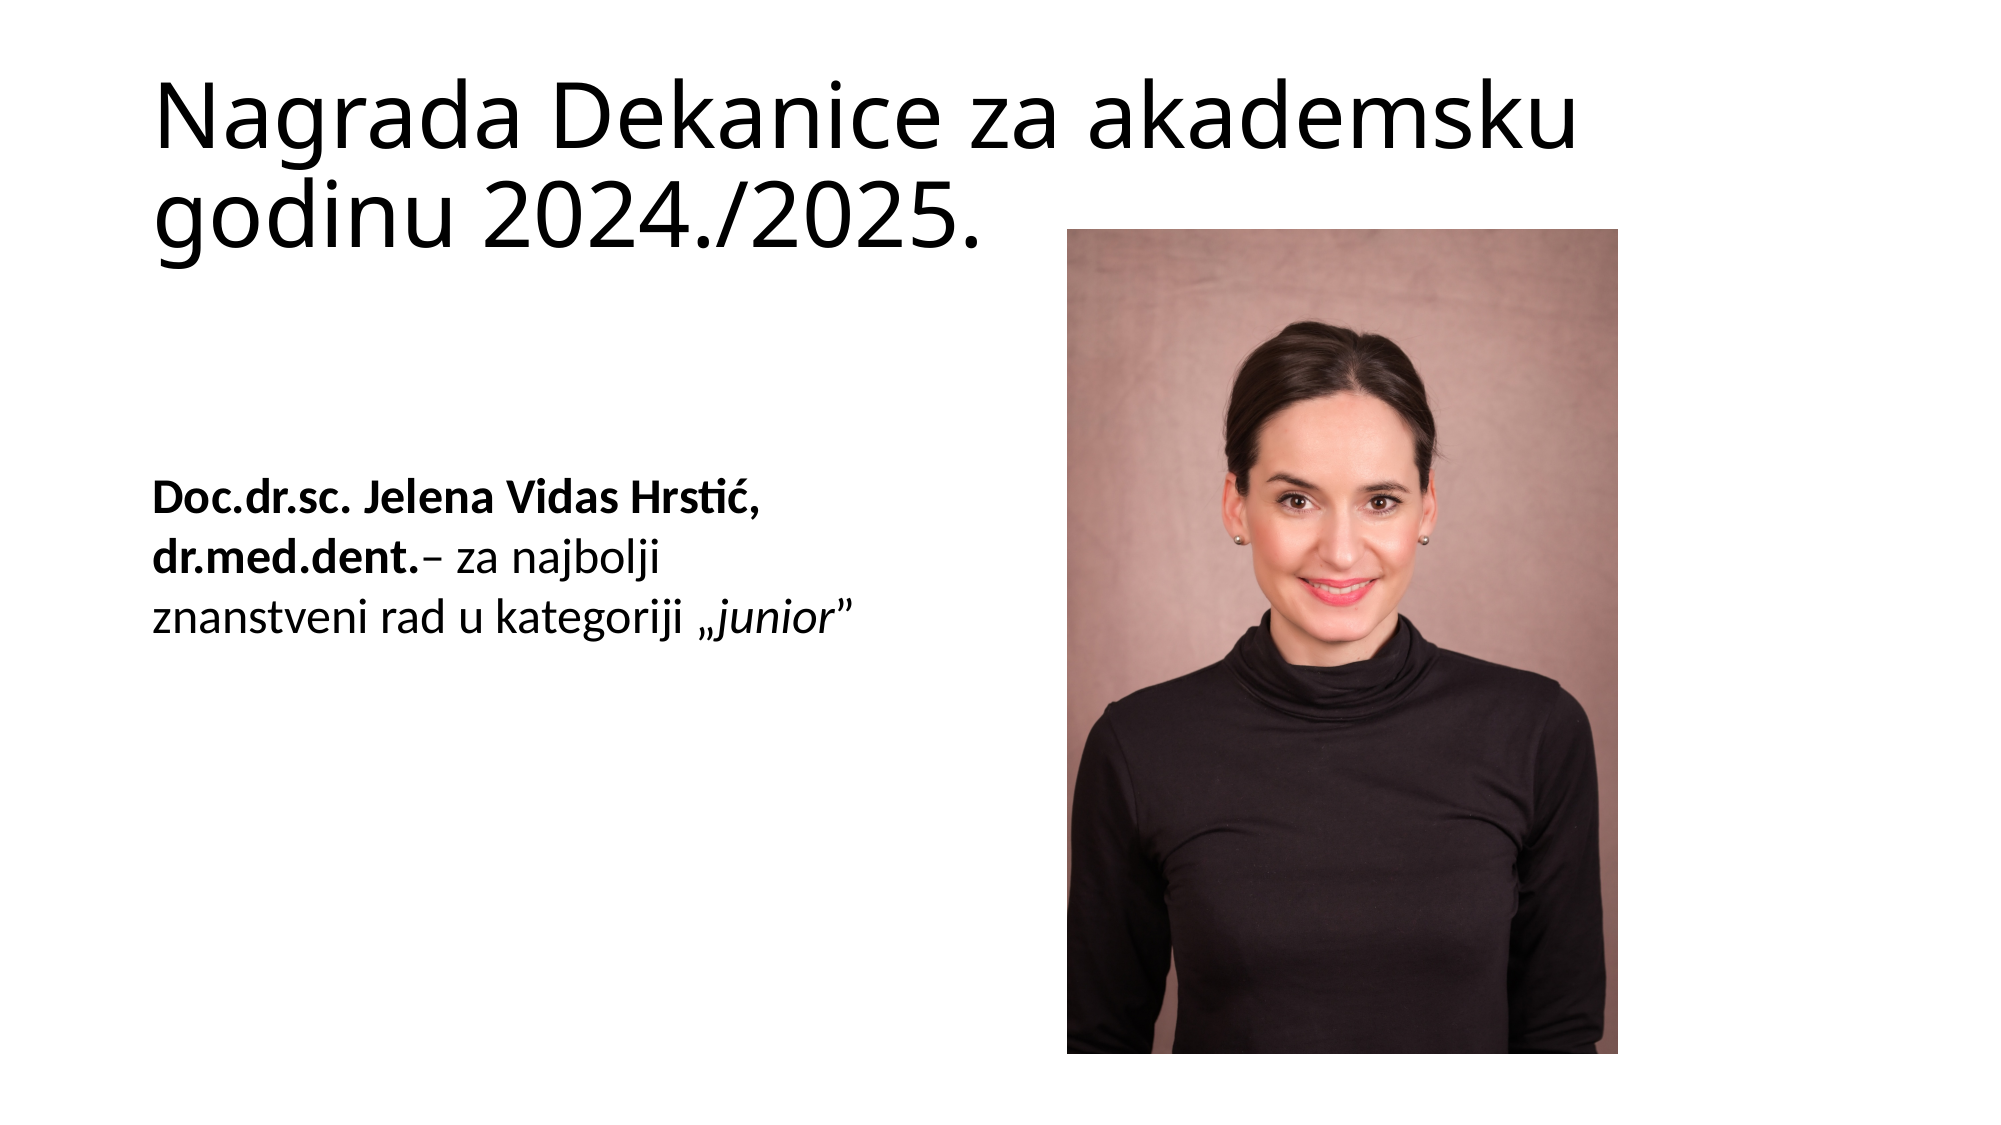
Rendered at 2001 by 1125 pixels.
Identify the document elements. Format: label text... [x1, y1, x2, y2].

picture [1067, 229, 1618, 1054]
text_box Doc.dr.sc. Jelena Vidas Hrstić, dr.med.dent.– za najbolji znanstveni rad u kategoriji „junior” [137, 456, 892, 654]
title Nagrada Dekanice za akademsku godinu 2024./2025. [137, 59, 1863, 278]
